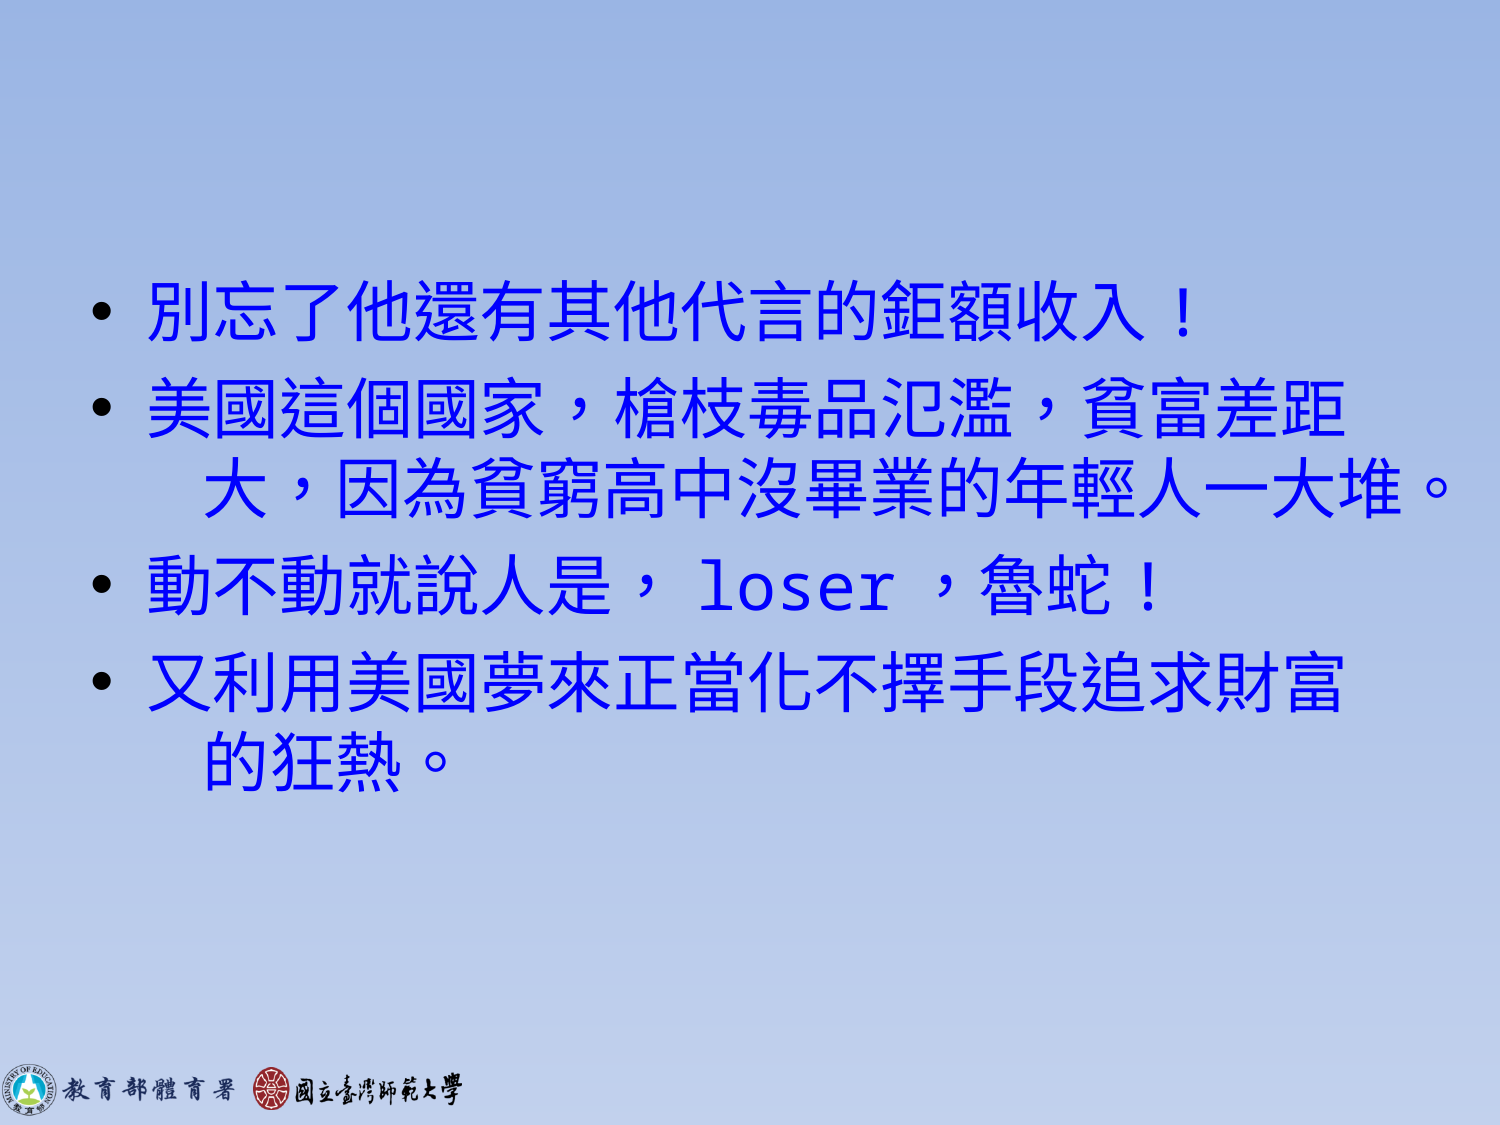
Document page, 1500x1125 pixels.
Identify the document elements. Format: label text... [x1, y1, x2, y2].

list 別忘了他還有其他代言的鉅額收入! 美國這個國家，槍枝毒品氾濫，貧富差距大，因為貧窮高中沒畢業的年輕人一大堆。 動不動就說人是，loser，魯蛇! 又利用美國夢來正當化不擇手段追求財富的狂熱。 [75, 262, 1426, 1005]
